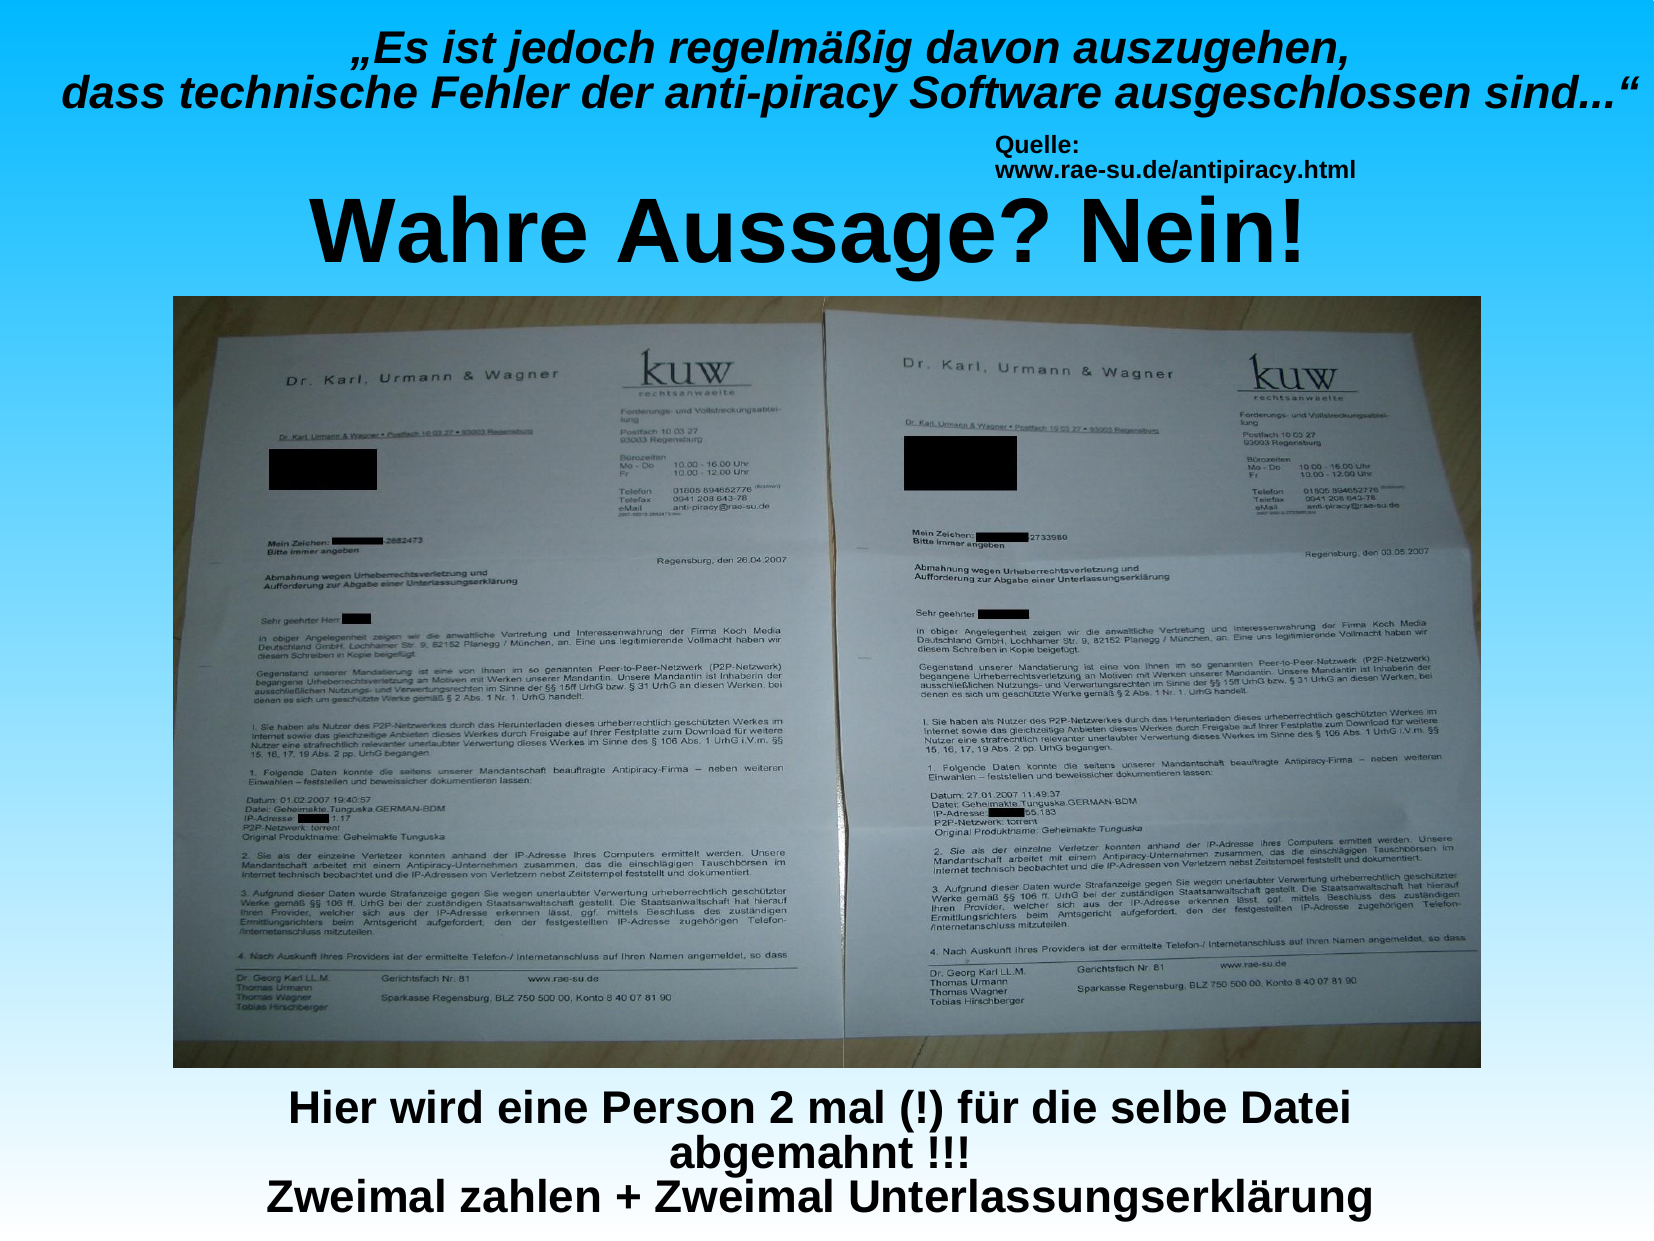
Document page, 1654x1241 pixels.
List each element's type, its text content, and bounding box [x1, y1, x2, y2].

text_box Wahre Aussage? Nein! [295, 183, 1359, 296]
text_box „Es ist jedoch regelmäßig davon auszugehen, dass technische Fehler der anti-piracy Software ausgeschlossen sind...“ [46, 20, 1654, 139]
text_box Hier wird eine Person 2 mal (!) für die selbe Datei abgemahnt !!! Zweimal zahlen + Zweimal Unterlassungserklärung [116, 1080, 1526, 1200]
picture [173, 296, 1481, 1068]
text_box Quelle: www.rae-su.de/antipiracy.html [980, 127, 1463, 171]
